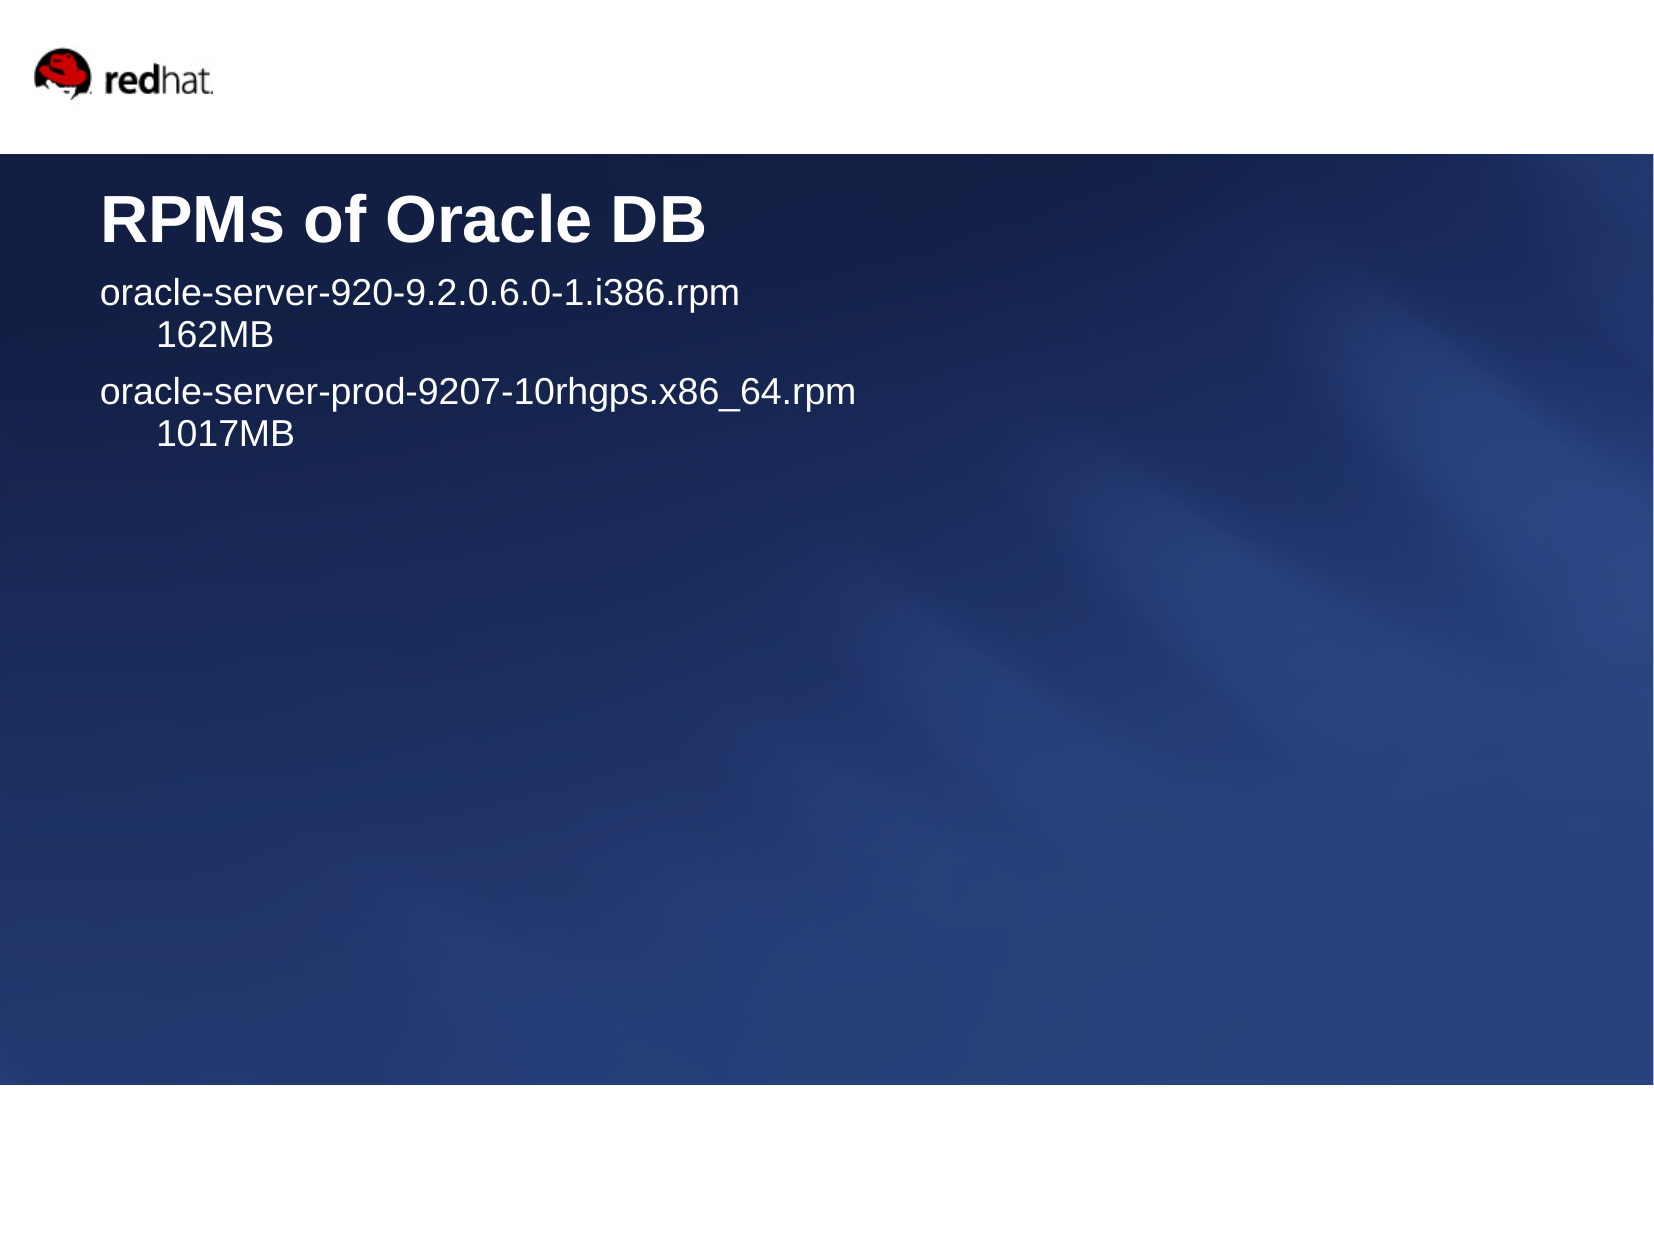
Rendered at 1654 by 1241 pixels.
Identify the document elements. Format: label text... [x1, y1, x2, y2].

picture [0, 154, 1654, 1085]
list oracle-server-920-9.2.0.6.0-1.i386.rpm 162MB oracle-server-prod-9207-10rhgps.x86_64.rpm 1017MB [99, 271, 1506, 1049]
picture [33, 46, 213, 108]
title RPMs of Oracle DB [100, 164, 1506, 271]
